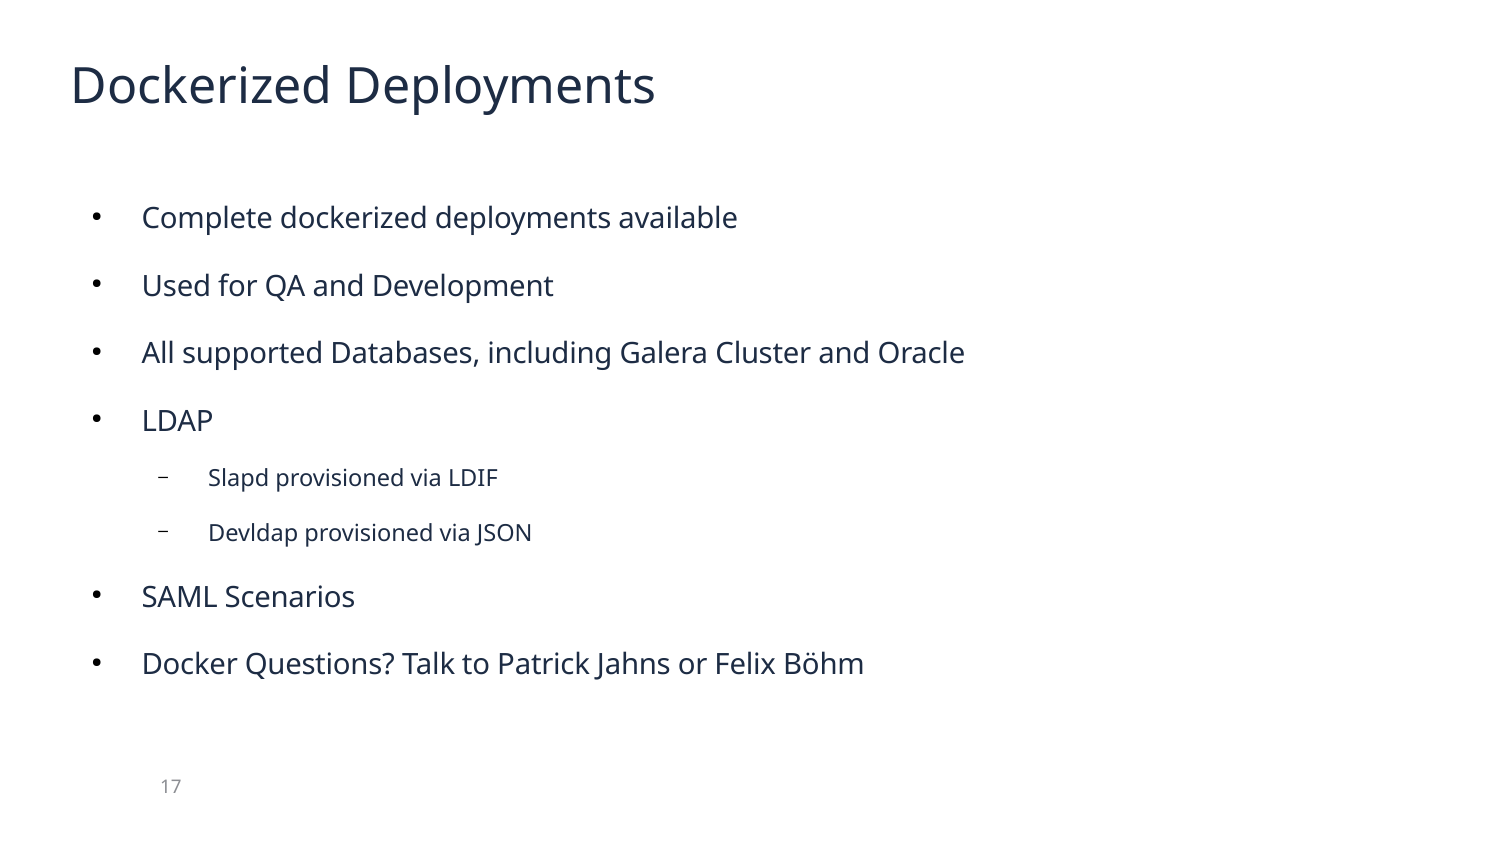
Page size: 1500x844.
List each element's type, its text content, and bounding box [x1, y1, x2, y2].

title Dockerized Deployments [70, 34, 1429, 135]
list Complete dockerized deployments available Used for QA and Development All supported Databases, including Galera Cluster and Oracle LDAP Slapd provisioned via LDIF Devldap provisioned via JSON SAML Scenarios Docker Questions? Talk to Patrick Jahns or Felix Böhm [75, 197, 1425, 687]
